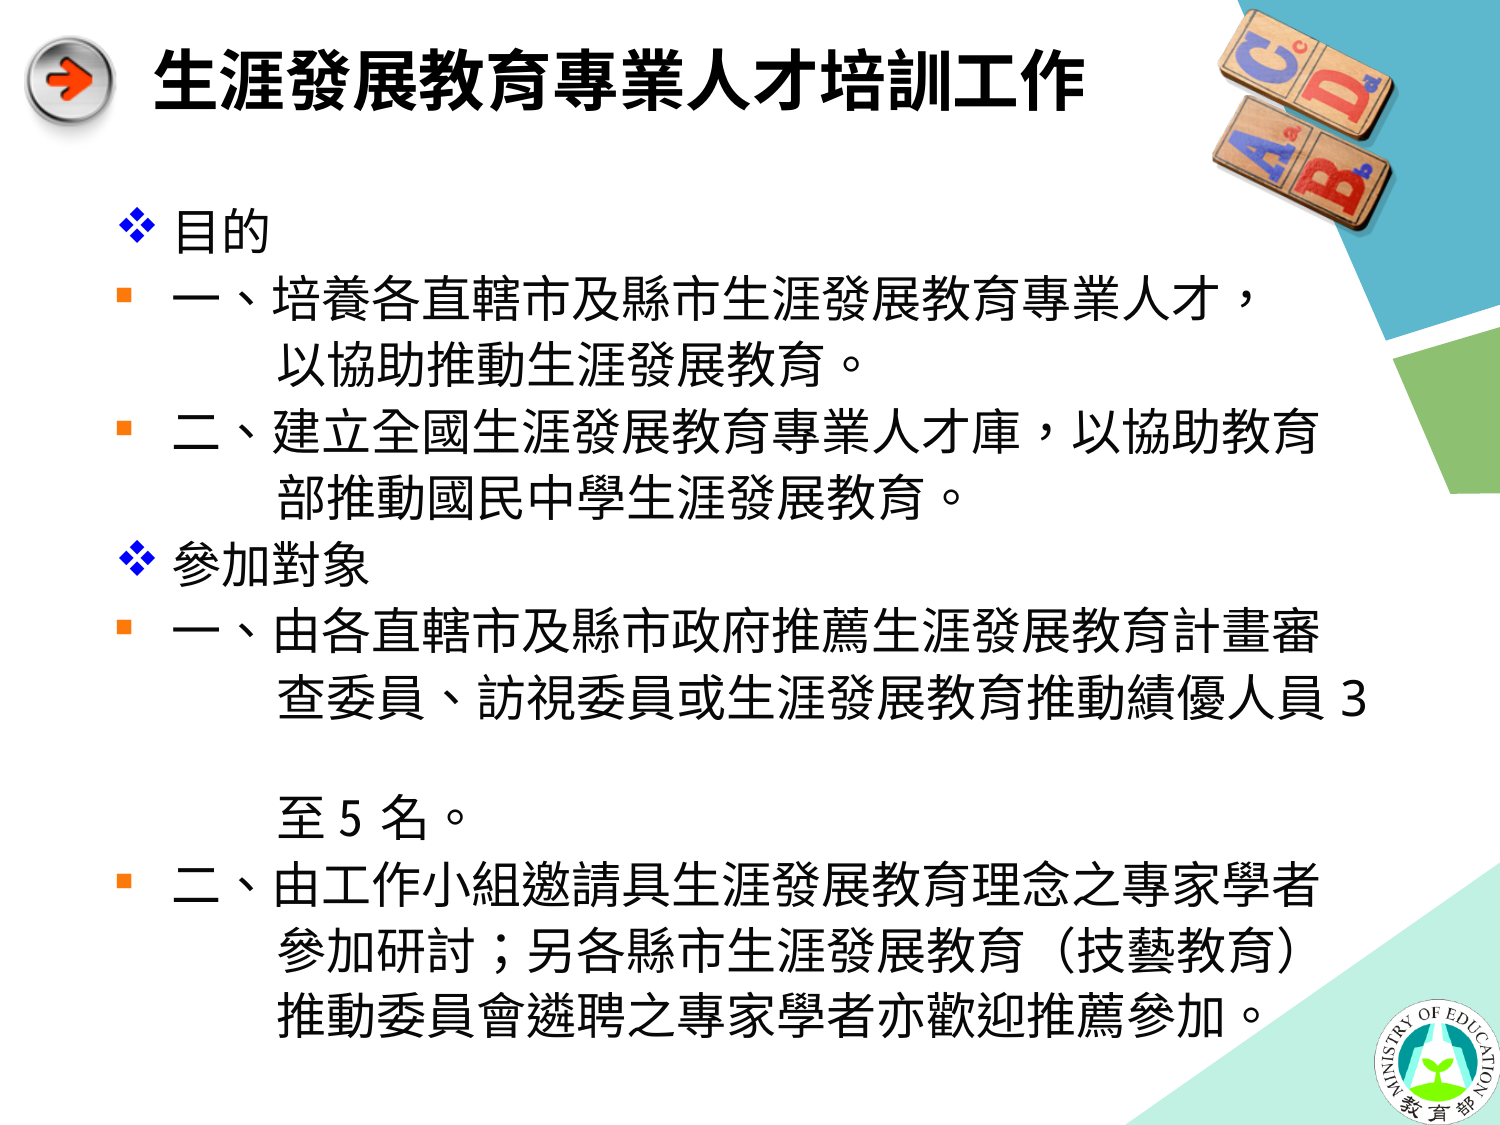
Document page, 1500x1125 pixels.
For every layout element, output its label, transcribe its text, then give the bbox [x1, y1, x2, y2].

picture [1212, 8, 1399, 200]
title 生涯發展教育專業人才培訓工作 [137, 32, 1163, 126]
list 目的 一、培養各直轄市及縣市生涯發展教育專業人才， 以協助推動生涯發展教育。 二、建立全國生涯發展教育專業人才庫，以協助教育 部推動國民中學生涯發展教育。 參加對象 一、由各直轄市及縣市政府推薦生涯發展教育計畫審 查委員、訪視委員或生涯發展教育推動績優人員3 至5名。 二、由工作小組邀請具生涯發展教育理念之專家學者 參加研討；另各縣市生涯發展教育（技藝教育） 推動委員會遴聘之專家學者亦歡迎推薦參加。 [99, 200, 1463, 1075]
picture [1374, 999, 1500, 1125]
picture [24, 35, 118, 150]
